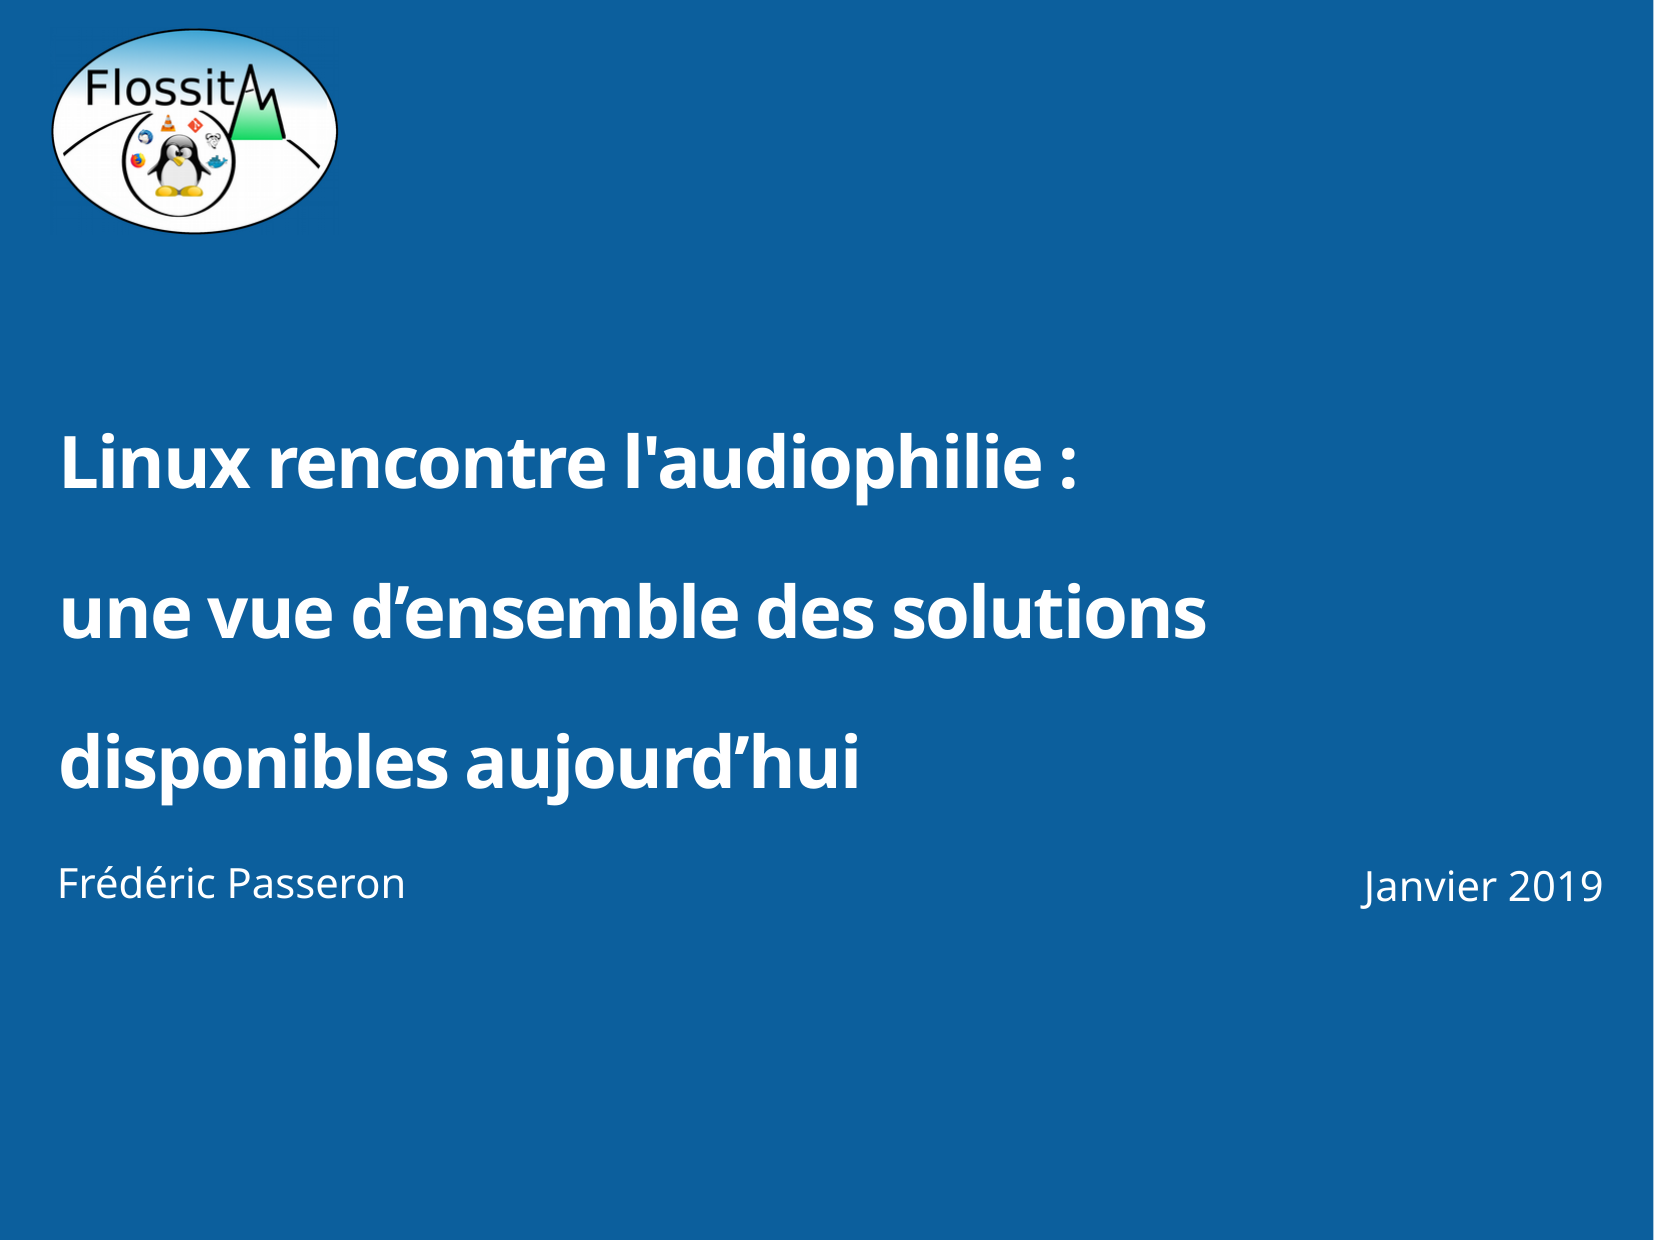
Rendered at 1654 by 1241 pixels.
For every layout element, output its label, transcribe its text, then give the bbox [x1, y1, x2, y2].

title Linux rencontre l'audiophilie : une vue d’ensemble des solutions disponibles aujourd’hui [59, 503, 1579, 814]
picture [50, 27, 339, 235]
text_box Frédéric Passeron [56, 803, 1459, 970]
list Janvier 2019 [1459, 859, 1654, 922]
